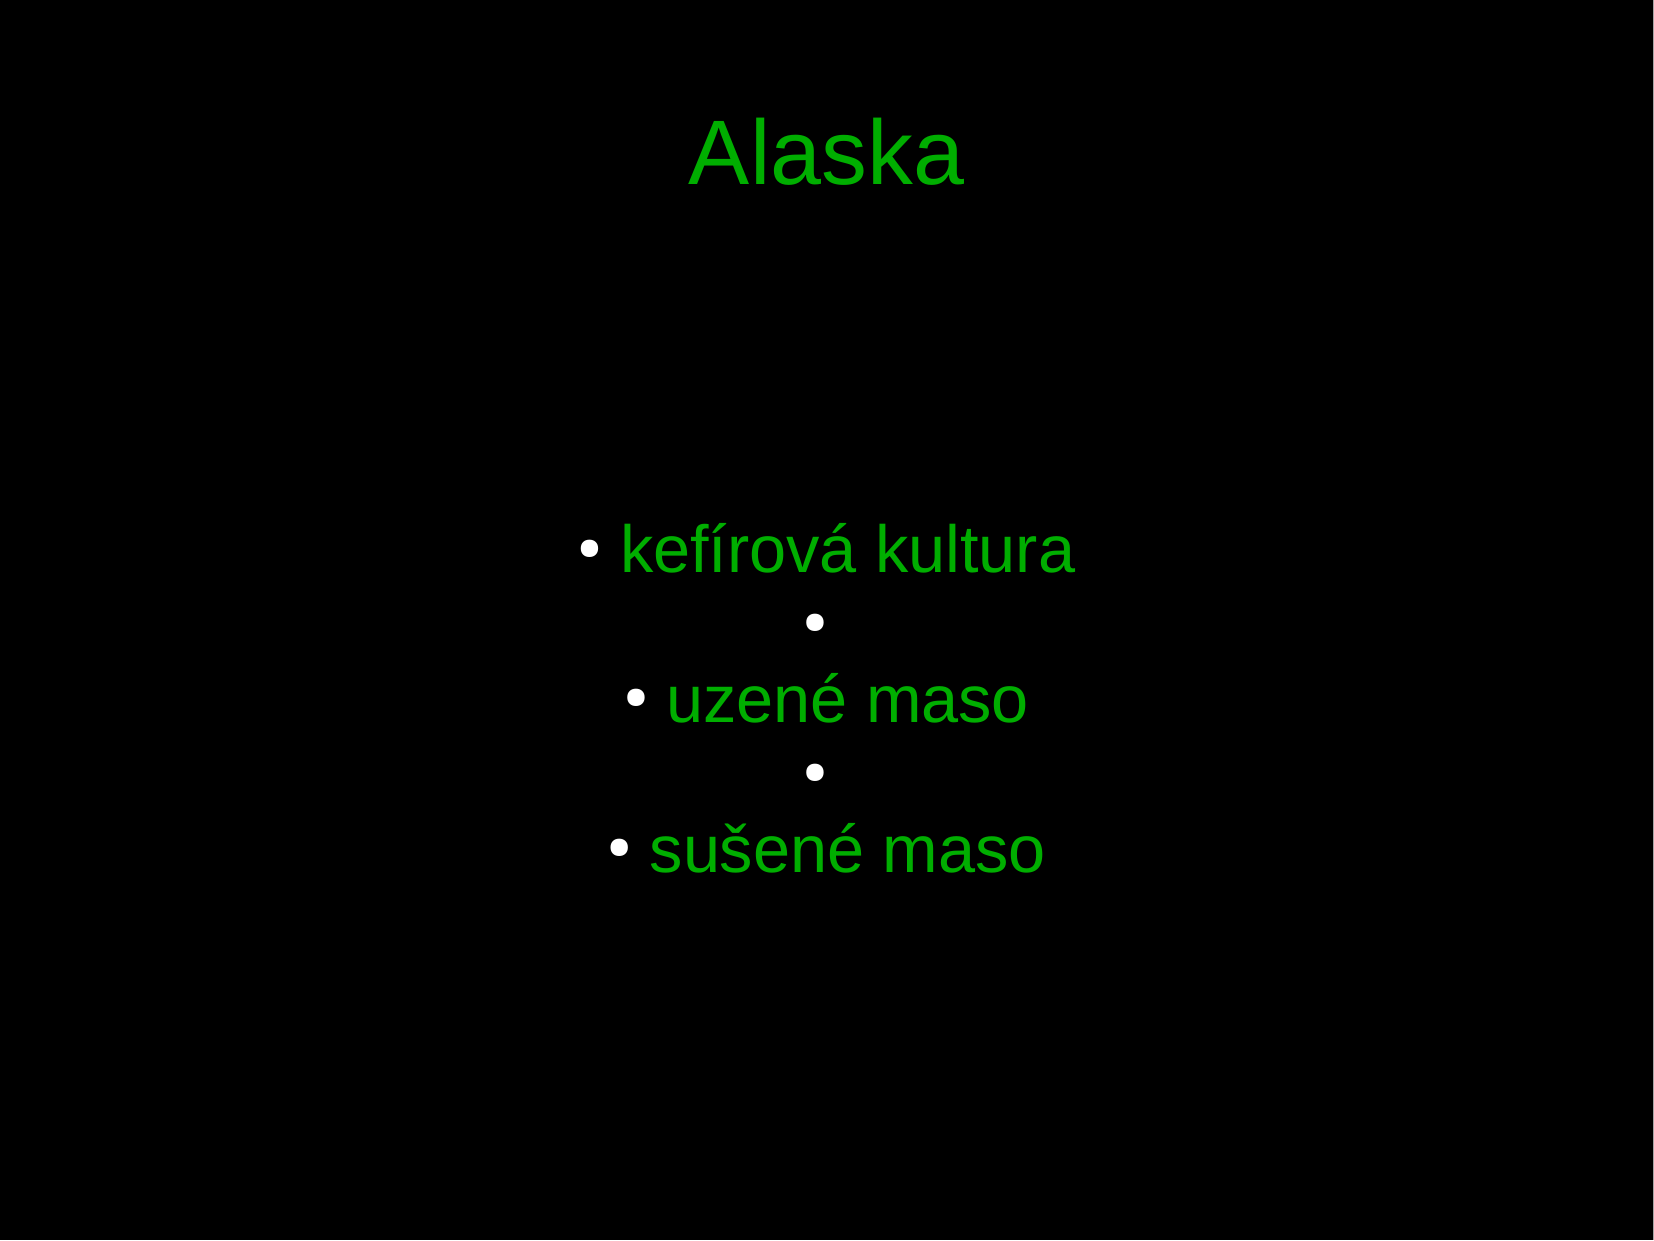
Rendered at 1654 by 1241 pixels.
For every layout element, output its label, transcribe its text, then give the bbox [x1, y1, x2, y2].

title Alaska [82, 49, 1571, 257]
text_box kefírová kultura uzené maso sušené maso [82, 297, 1571, 1102]
